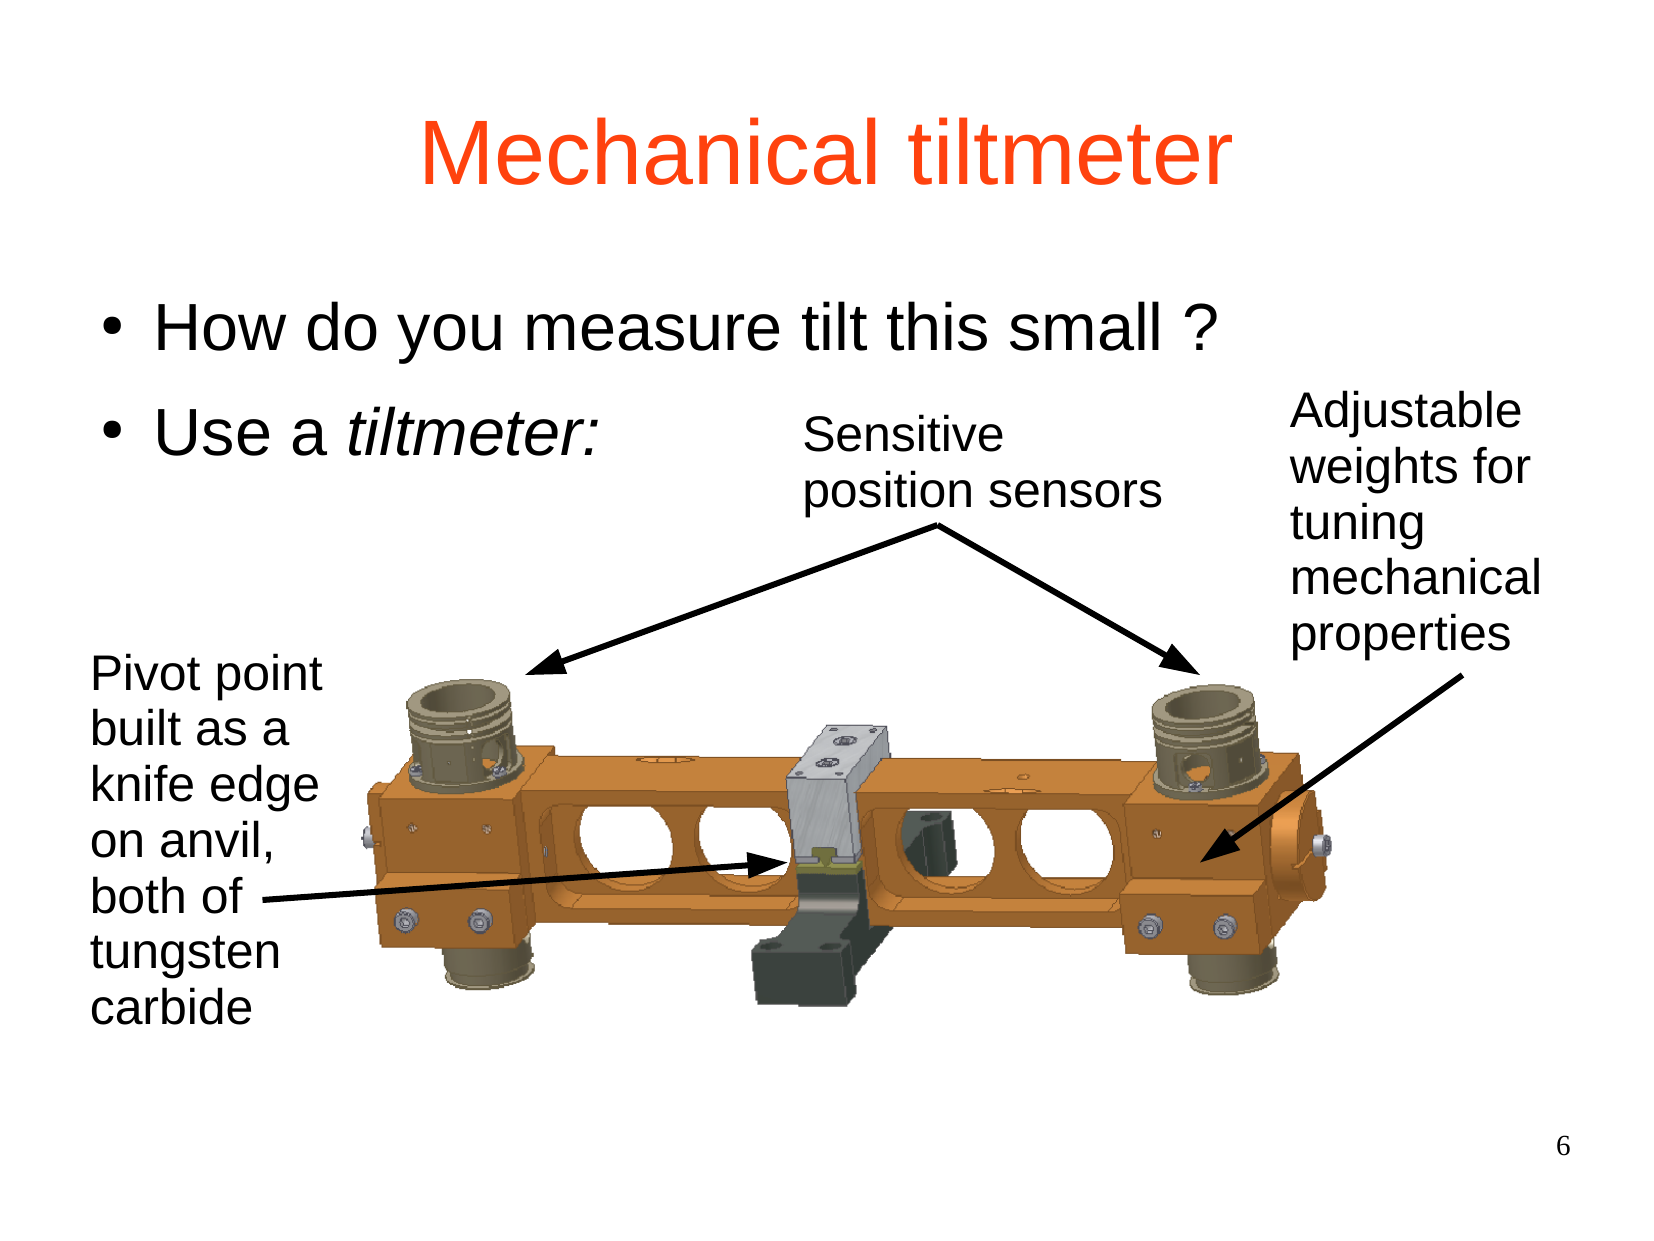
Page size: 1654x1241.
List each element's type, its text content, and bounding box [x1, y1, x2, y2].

text_box Adjustable weights for tuning mechanical properties [1275, 375, 1576, 669]
list How do you measure tilt this small ? Use a tiltmeter: [82, 290, 1571, 1109]
title Mechanical tiltmeter [82, 49, 1571, 257]
picture [376, 675, 1351, 1013]
text_box Sensitive position sensors [787, 398, 1201, 526]
text_box Pivot point built as a knife edge on anvil, both of tungsten carbide [75, 637, 376, 1043]
list How do you measure tilt this small ? Use a tiltmeter: [563, 529, 1194, 675]
